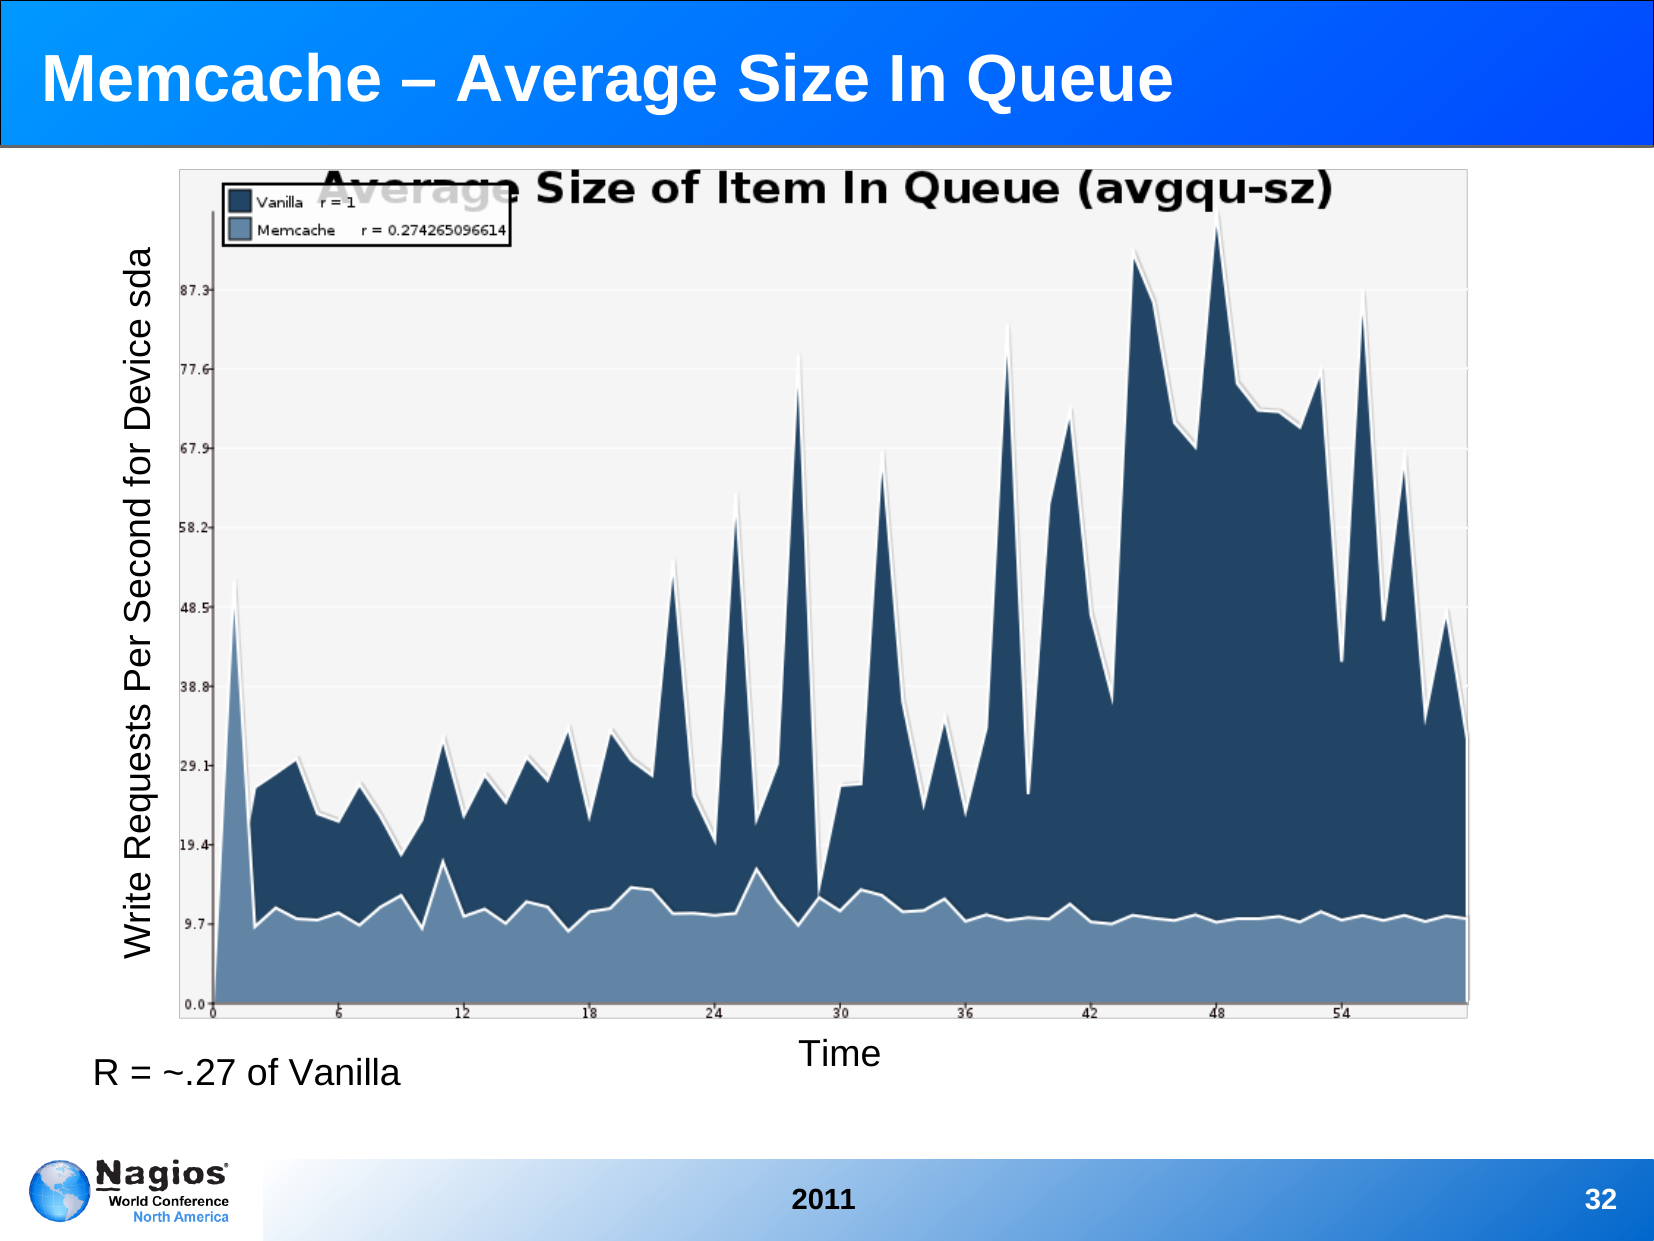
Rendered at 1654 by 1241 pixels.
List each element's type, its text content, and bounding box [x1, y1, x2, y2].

title Memcache – Average Size In Queue [41, 29, 1491, 127]
picture [29, 1159, 229, 1235]
text_box Time [783, 1033, 897, 1082]
text_box R = ~.27 of Vanilla [77, 1044, 583, 1102]
text_box Write Requests Per Second for Device sda [108, 233, 165, 975]
picture [165, 155, 1482, 1033]
